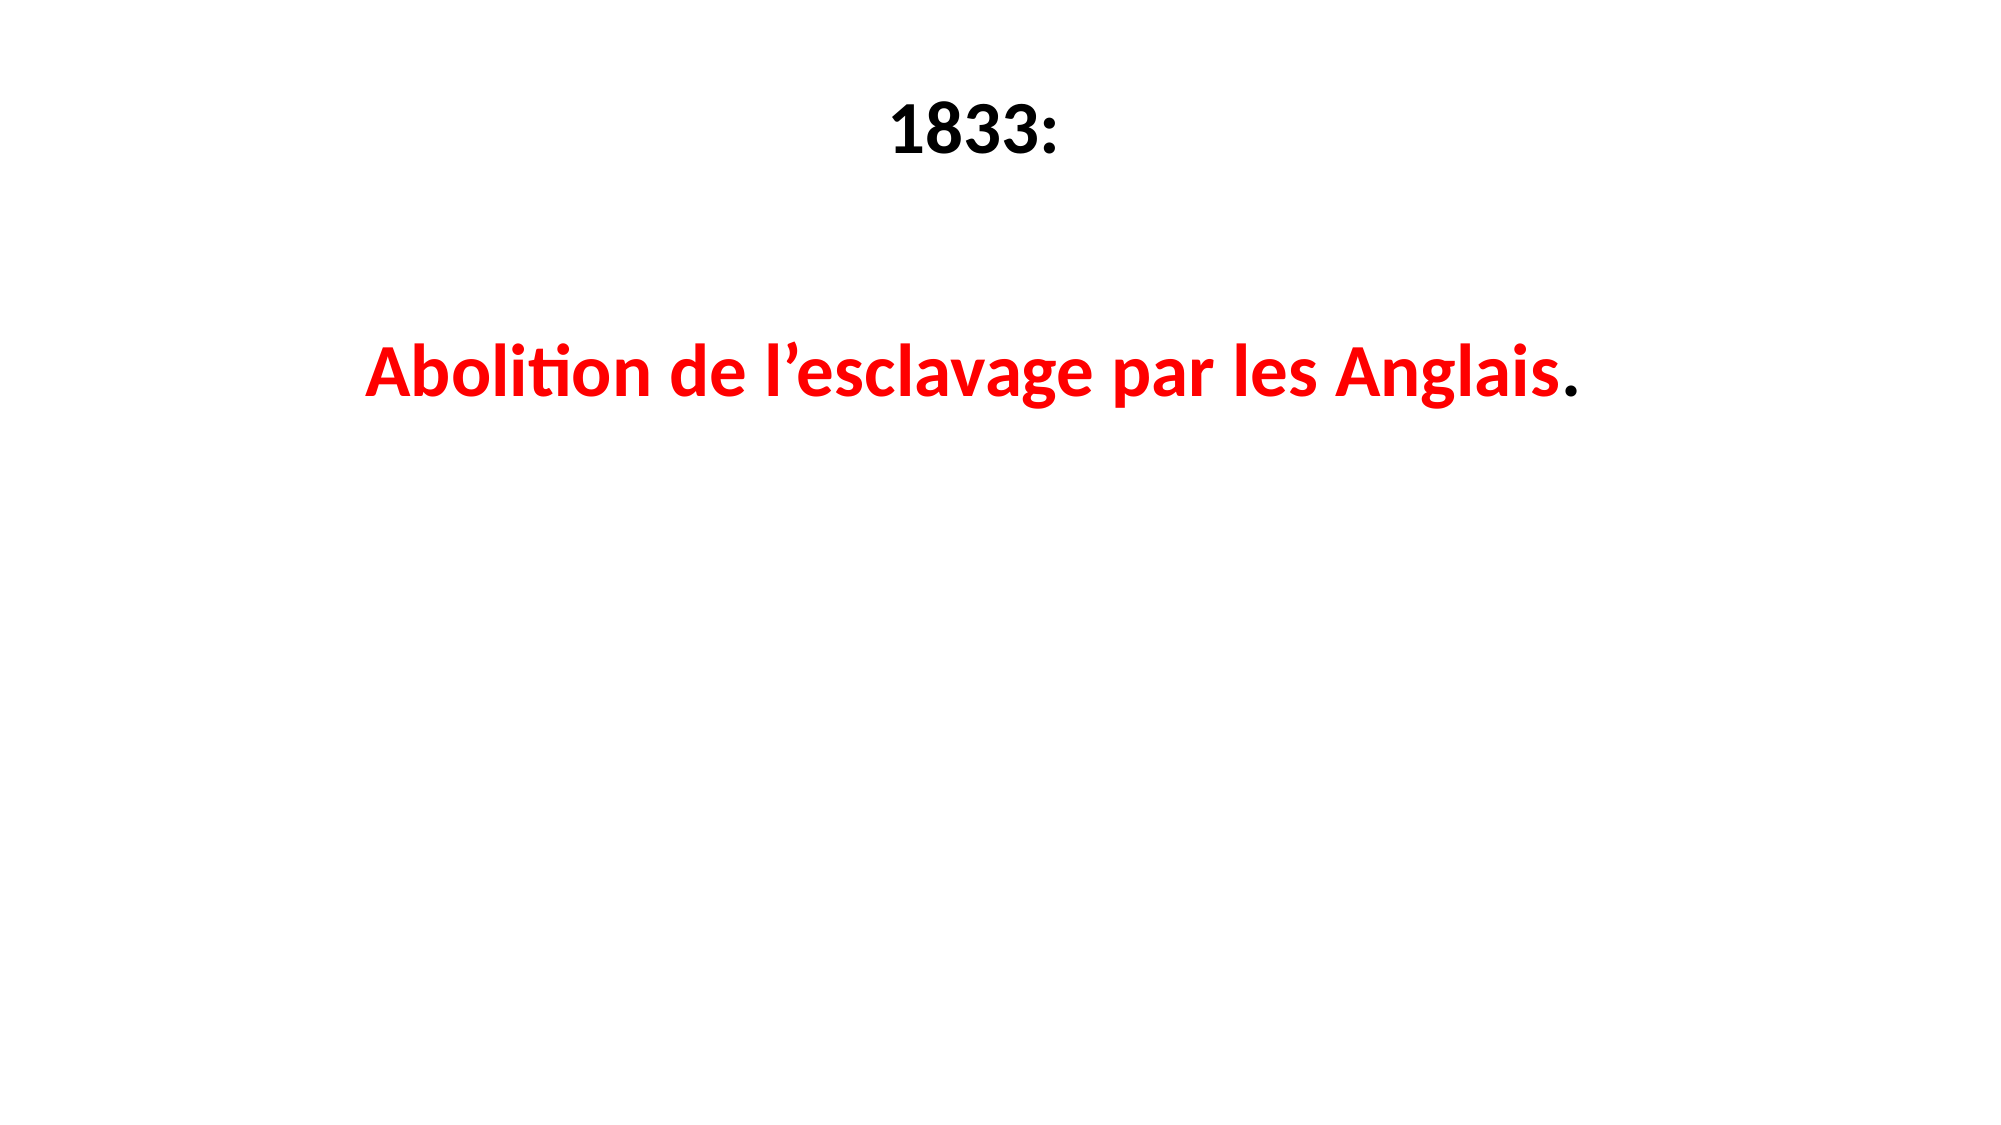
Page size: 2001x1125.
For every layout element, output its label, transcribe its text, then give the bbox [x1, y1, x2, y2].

text_box 1833: Abolition de l’esclavage par les Anglais. [184, 89, 1764, 465]
